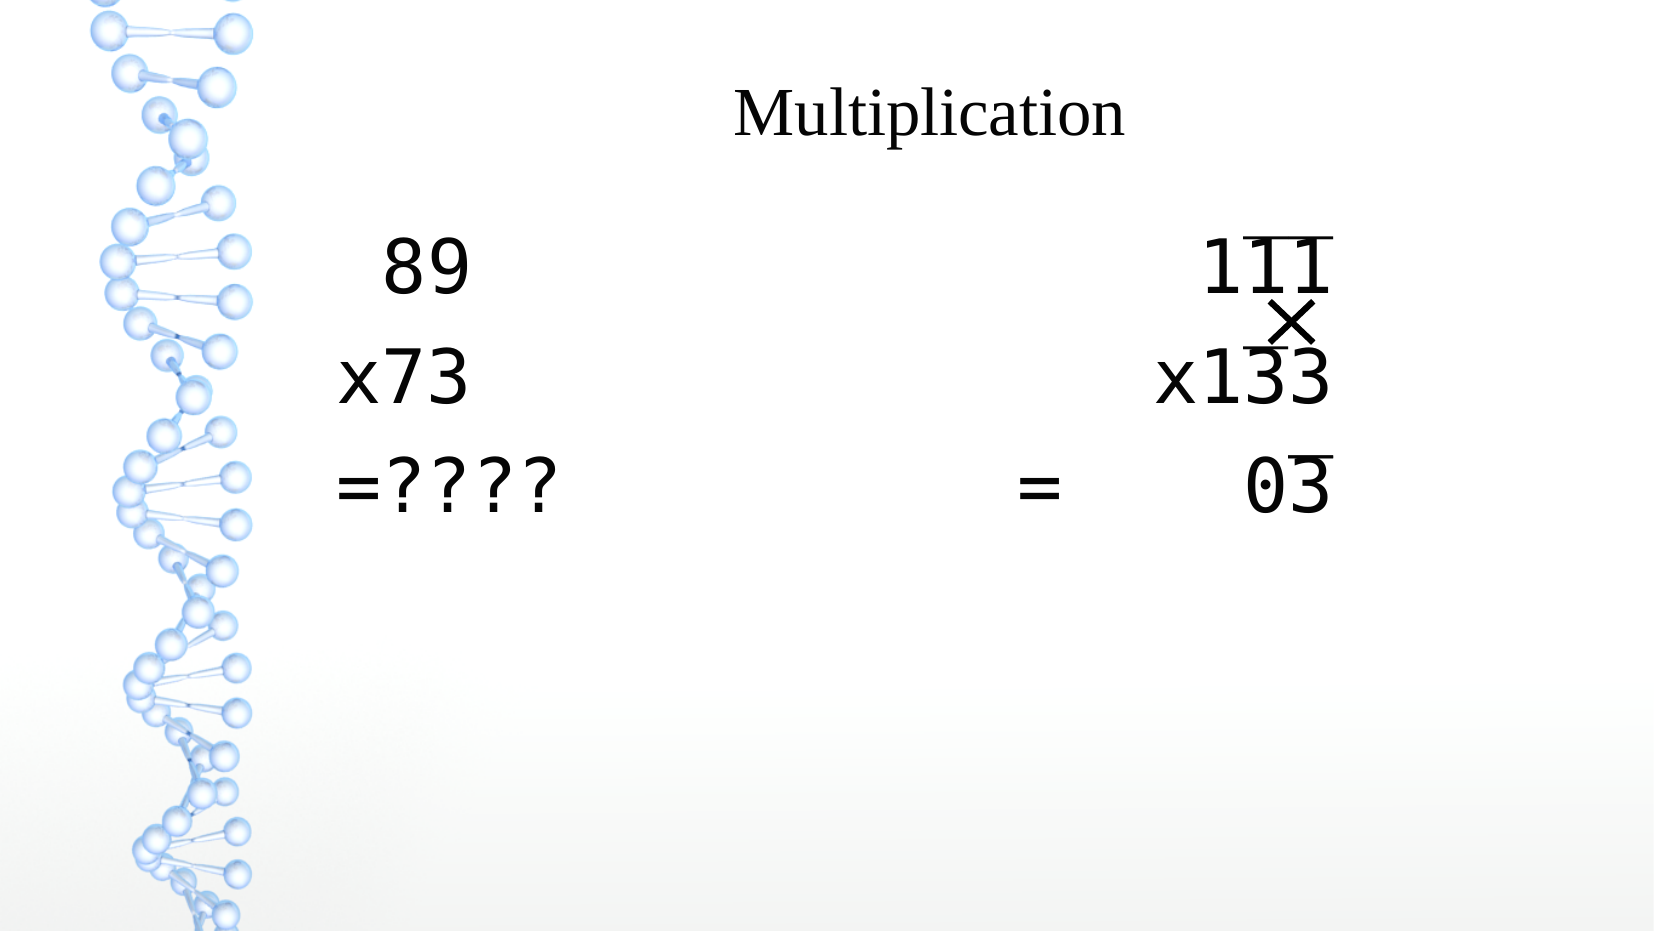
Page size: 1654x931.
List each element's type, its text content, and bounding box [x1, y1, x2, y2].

title Multiplication [265, 35, 1595, 189]
list 1̅1̅1 x1̅33 = 0̅̅3 [946, 224, 1595, 764]
picture [0, 0, 1654, 931]
list 89 x73 =???? [265, 224, 915, 764]
